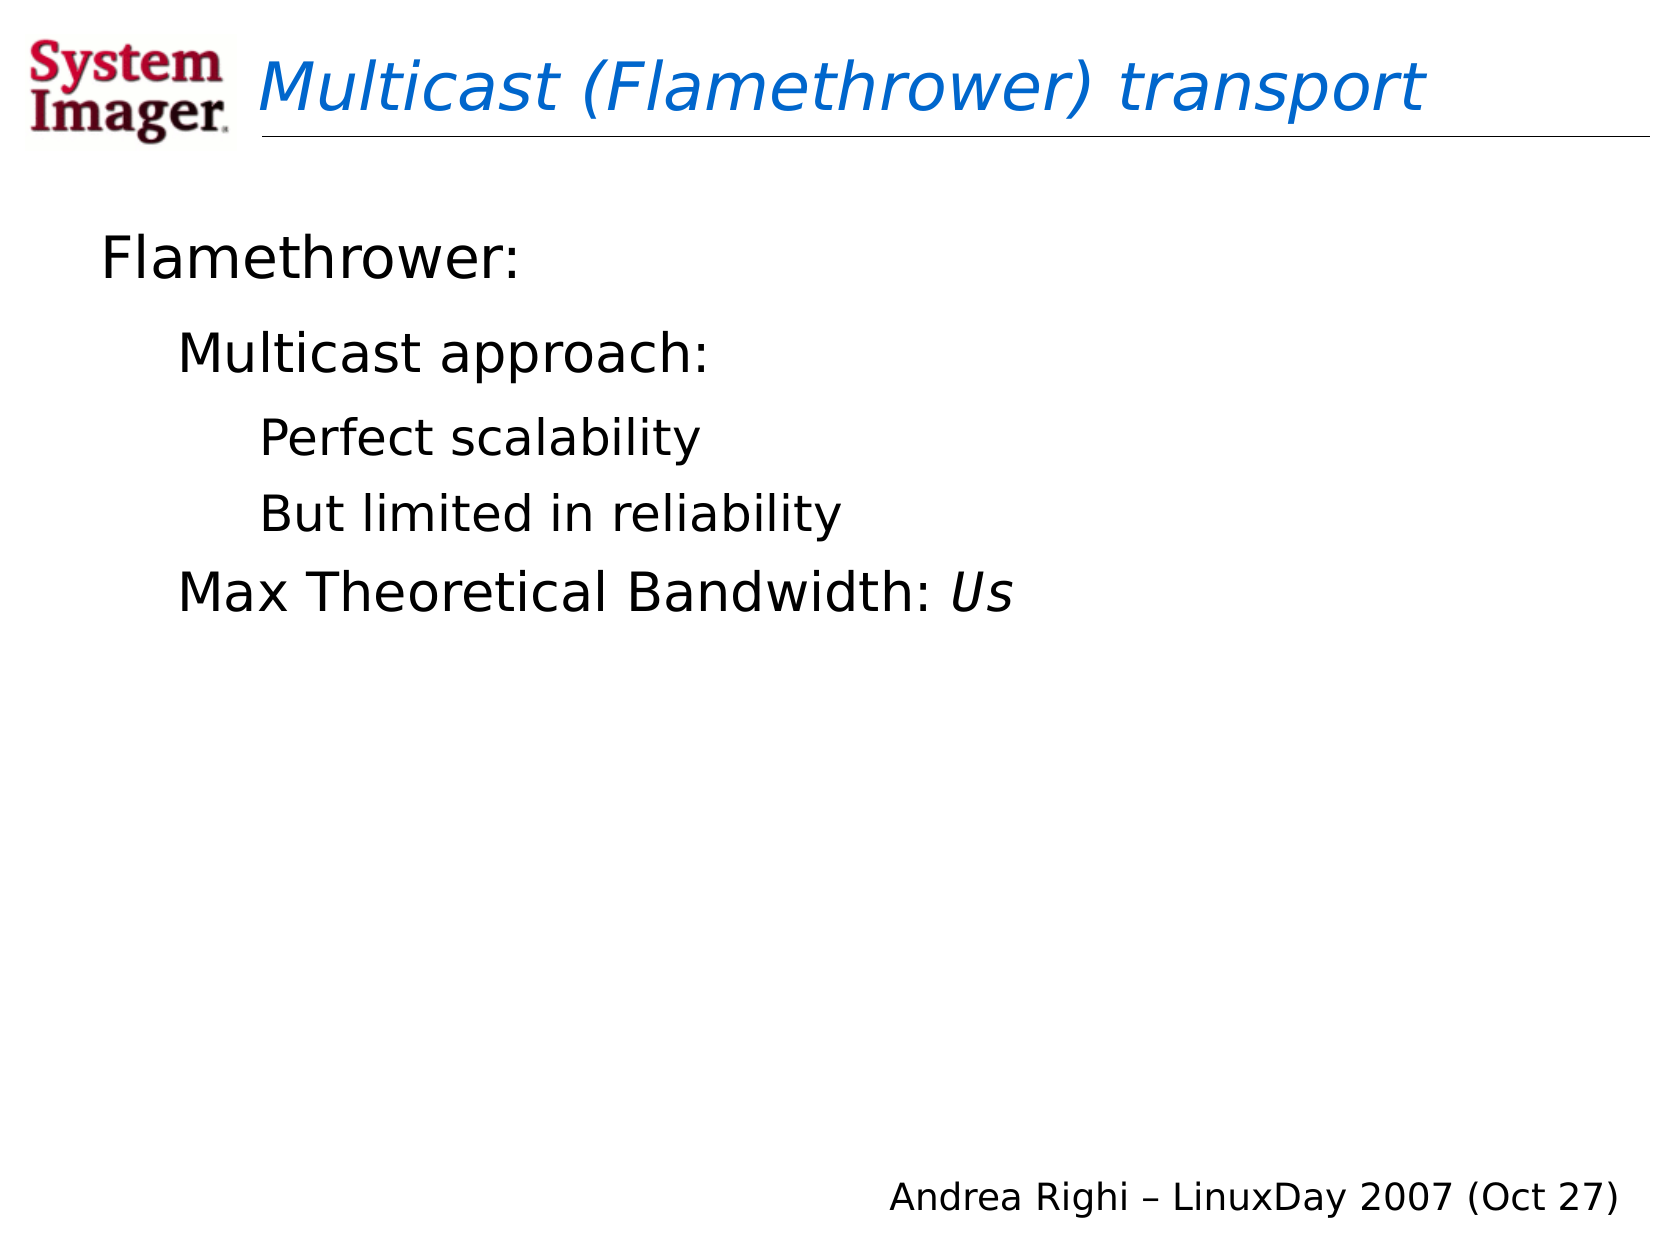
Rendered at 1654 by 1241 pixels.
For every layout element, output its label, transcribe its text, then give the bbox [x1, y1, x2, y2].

picture [25, 34, 237, 151]
title Multicast (Flamethrower) transport [258, 47, 1529, 126]
list Flamethrower: Multicast approach: Perfect scalability But limited in reliability Max Theoretical Bandwidth: Us [82, 225, 1571, 1095]
